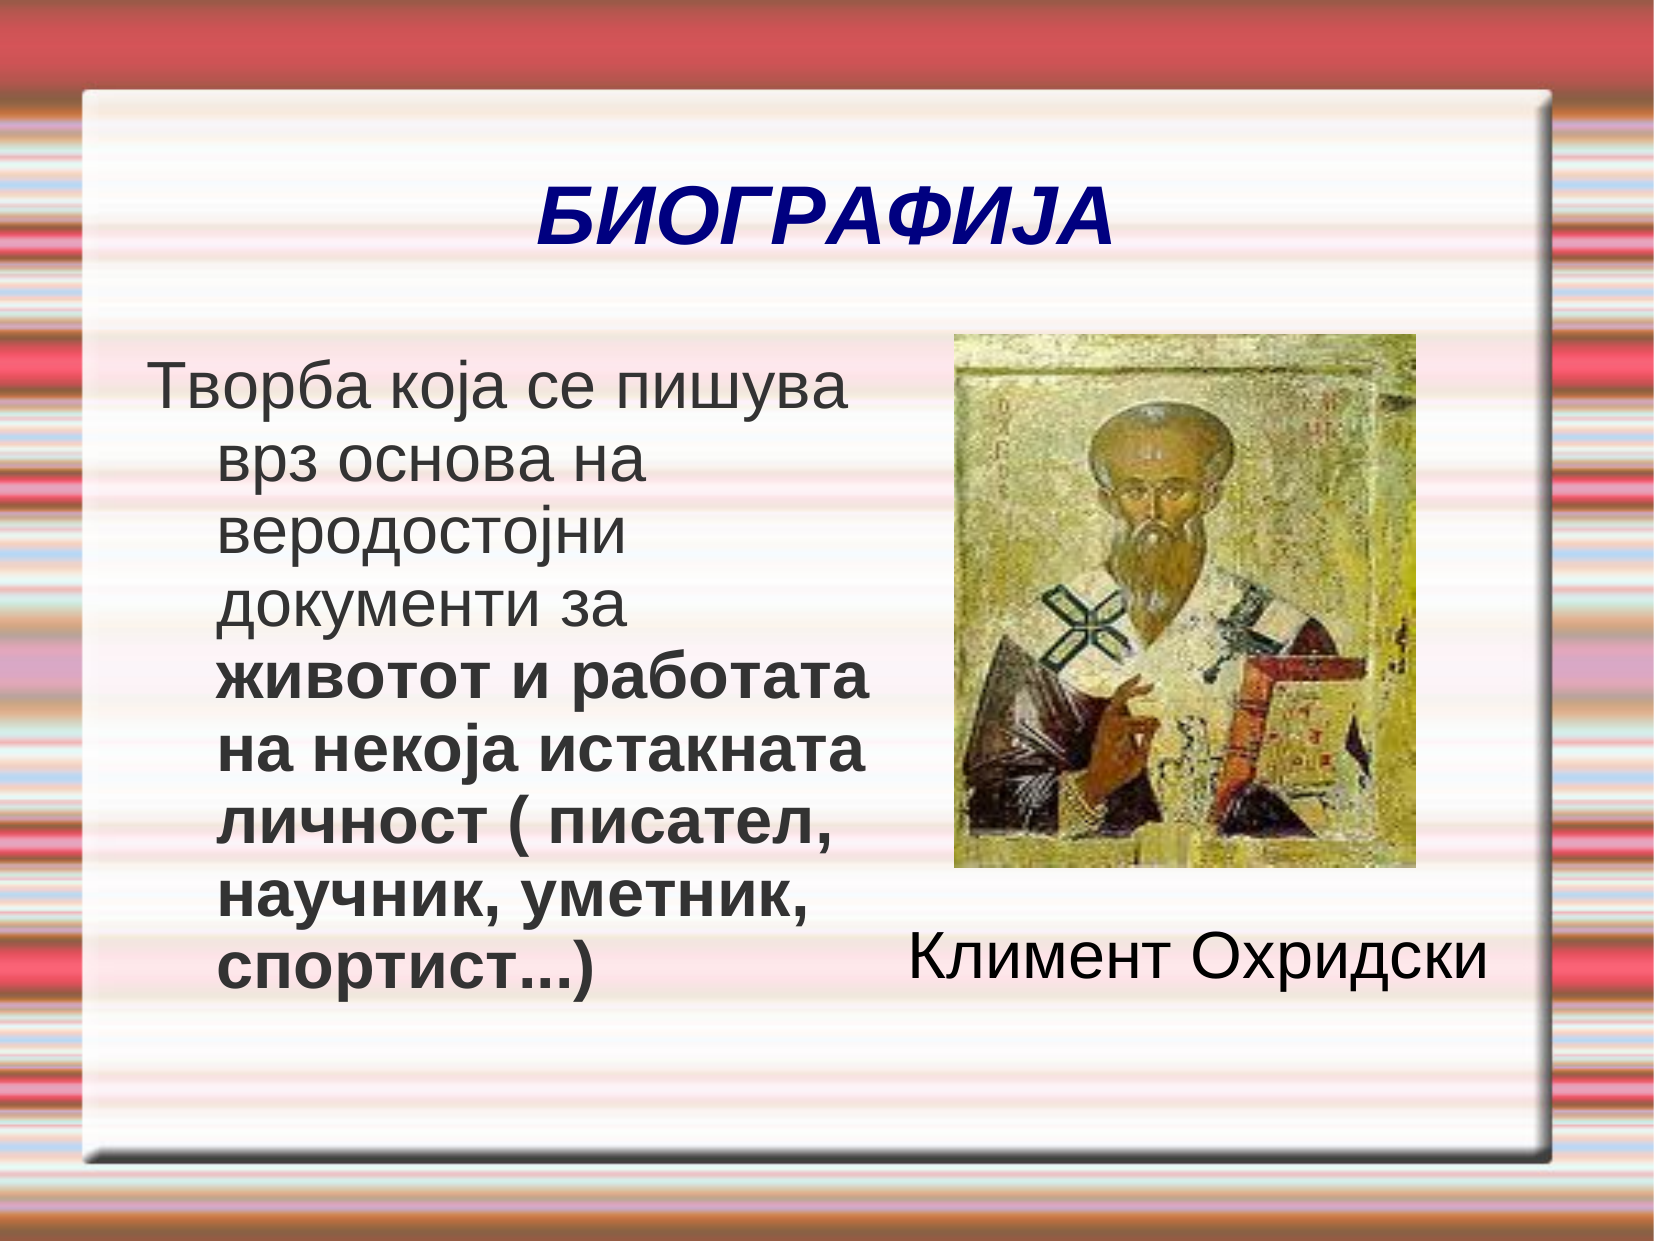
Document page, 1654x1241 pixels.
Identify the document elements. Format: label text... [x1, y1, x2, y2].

list Творба која се пишува врз основа на веродостојни документи за животот и работата на некоја истакната личност ( писател, научник, уметник, спортист...) [134, 350, 893, 1116]
title БИОГРАФИЈА [121, 79, 1533, 356]
picture [0, 0, 1654, 1241]
text_box Климент Охридски [892, 909, 1506, 1002]
